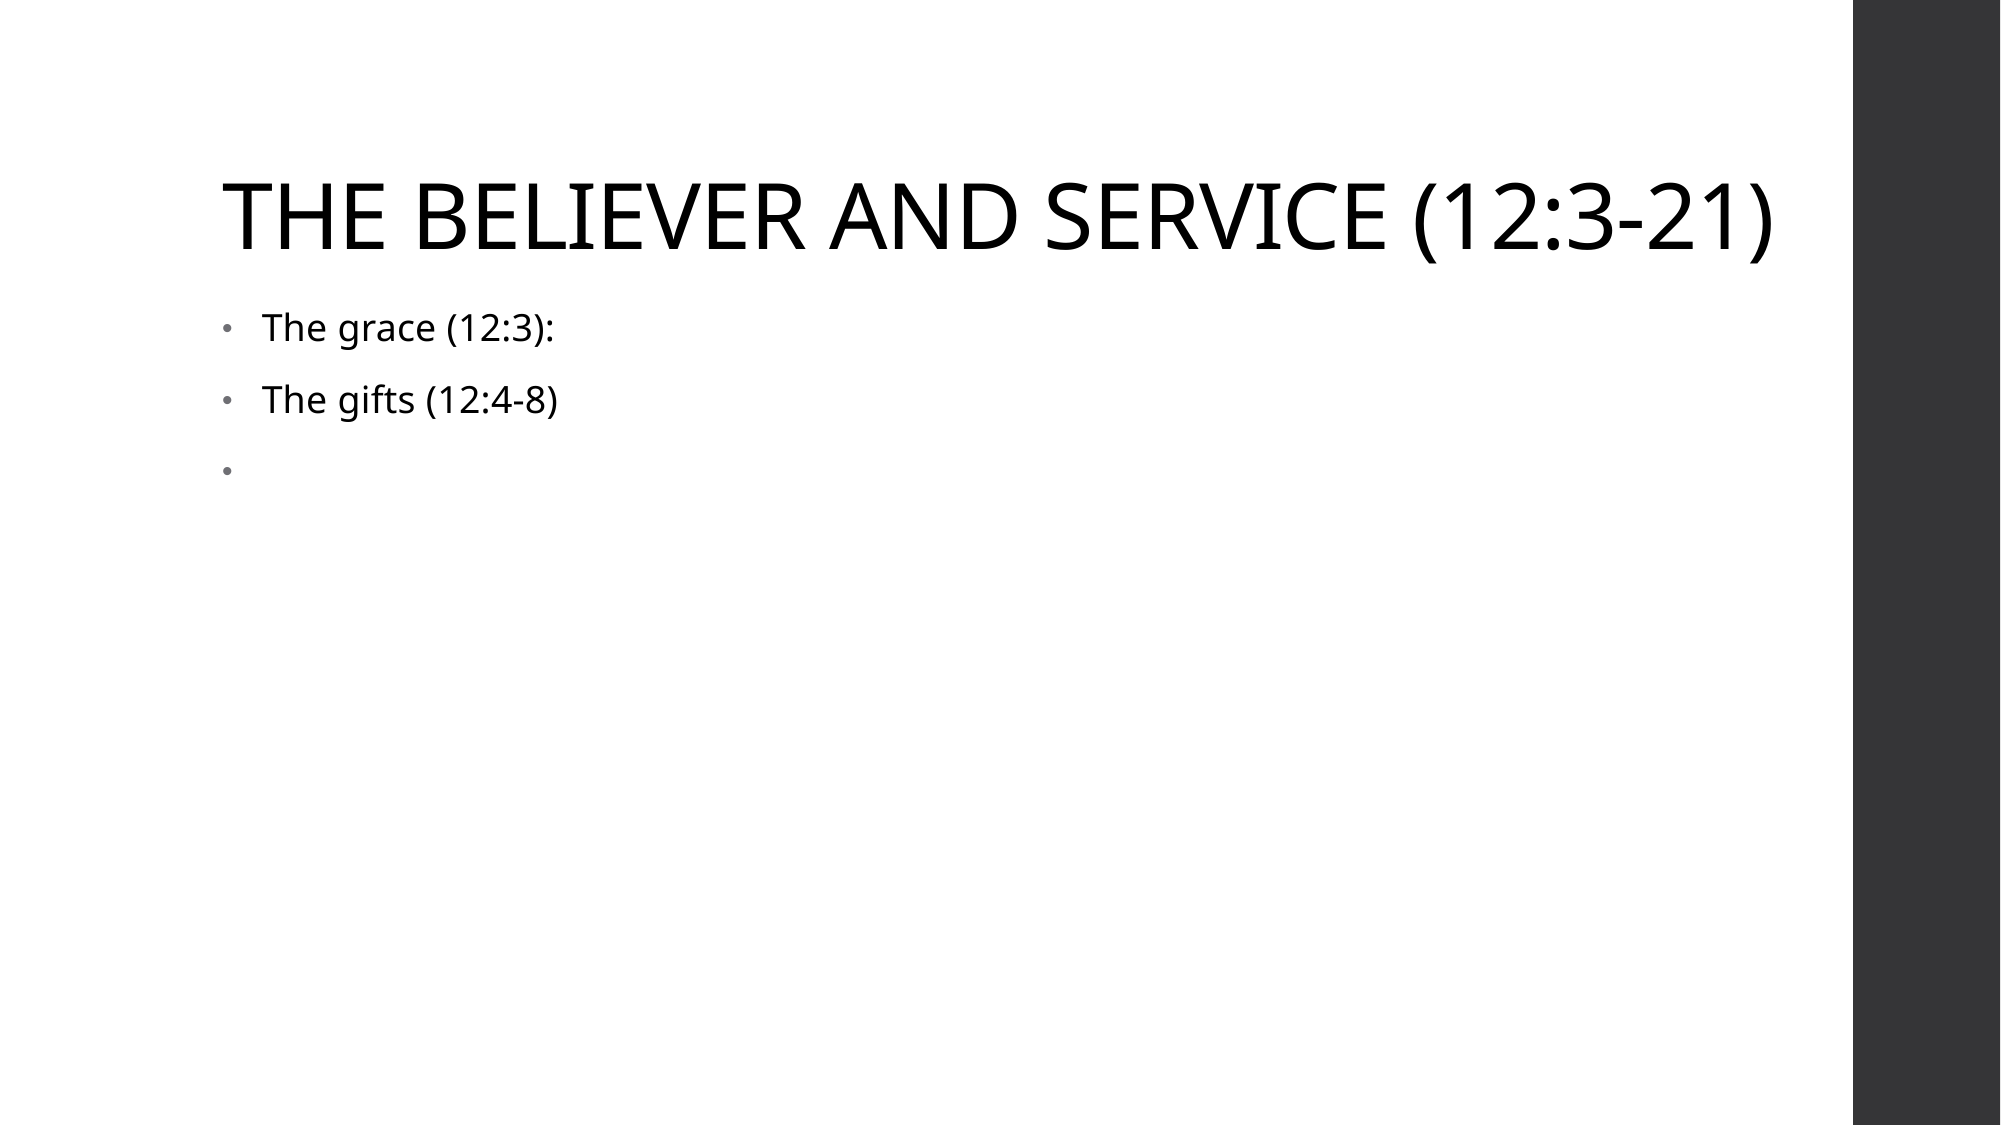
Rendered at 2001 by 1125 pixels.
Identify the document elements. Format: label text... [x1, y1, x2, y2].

list The grace (12:3): The gifts (12:4-8) [206, 299, 1617, 1014]
title THE BELIEVER AND SERVICE (12:3-21) [206, 60, 1797, 278]
